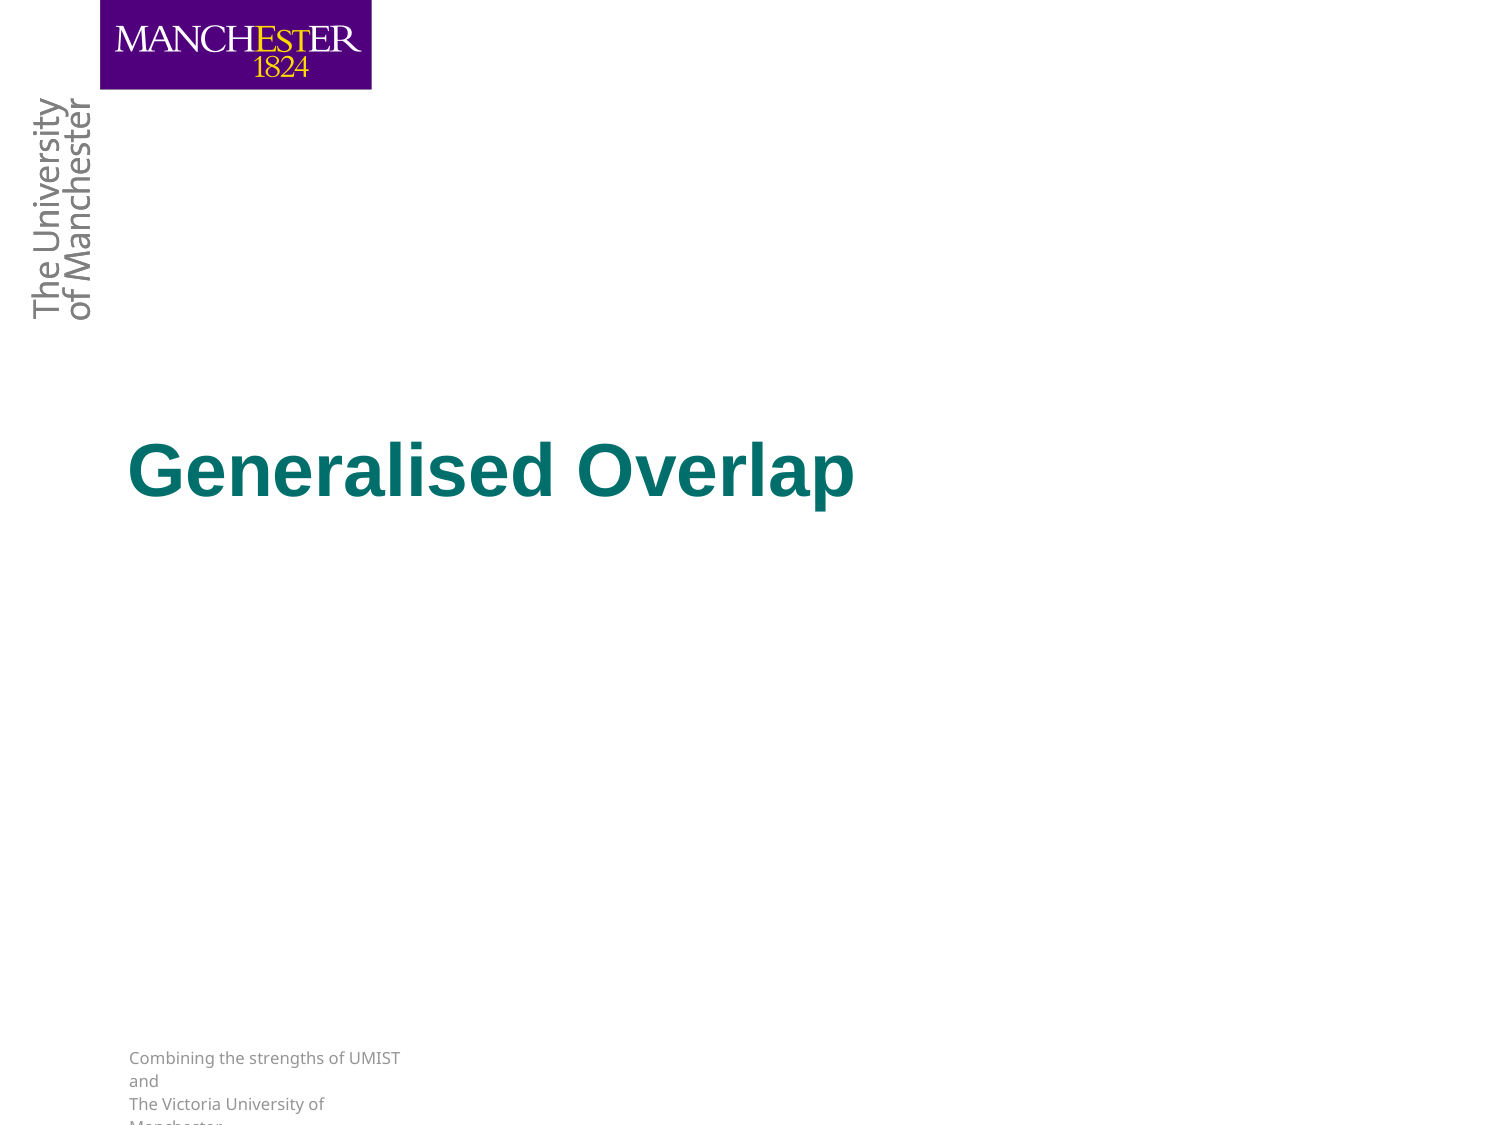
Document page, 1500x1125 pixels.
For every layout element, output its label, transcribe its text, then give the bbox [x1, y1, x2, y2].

title Generalised Overlap [112, 349, 1388, 591]
picture [0, 0, 372, 320]
